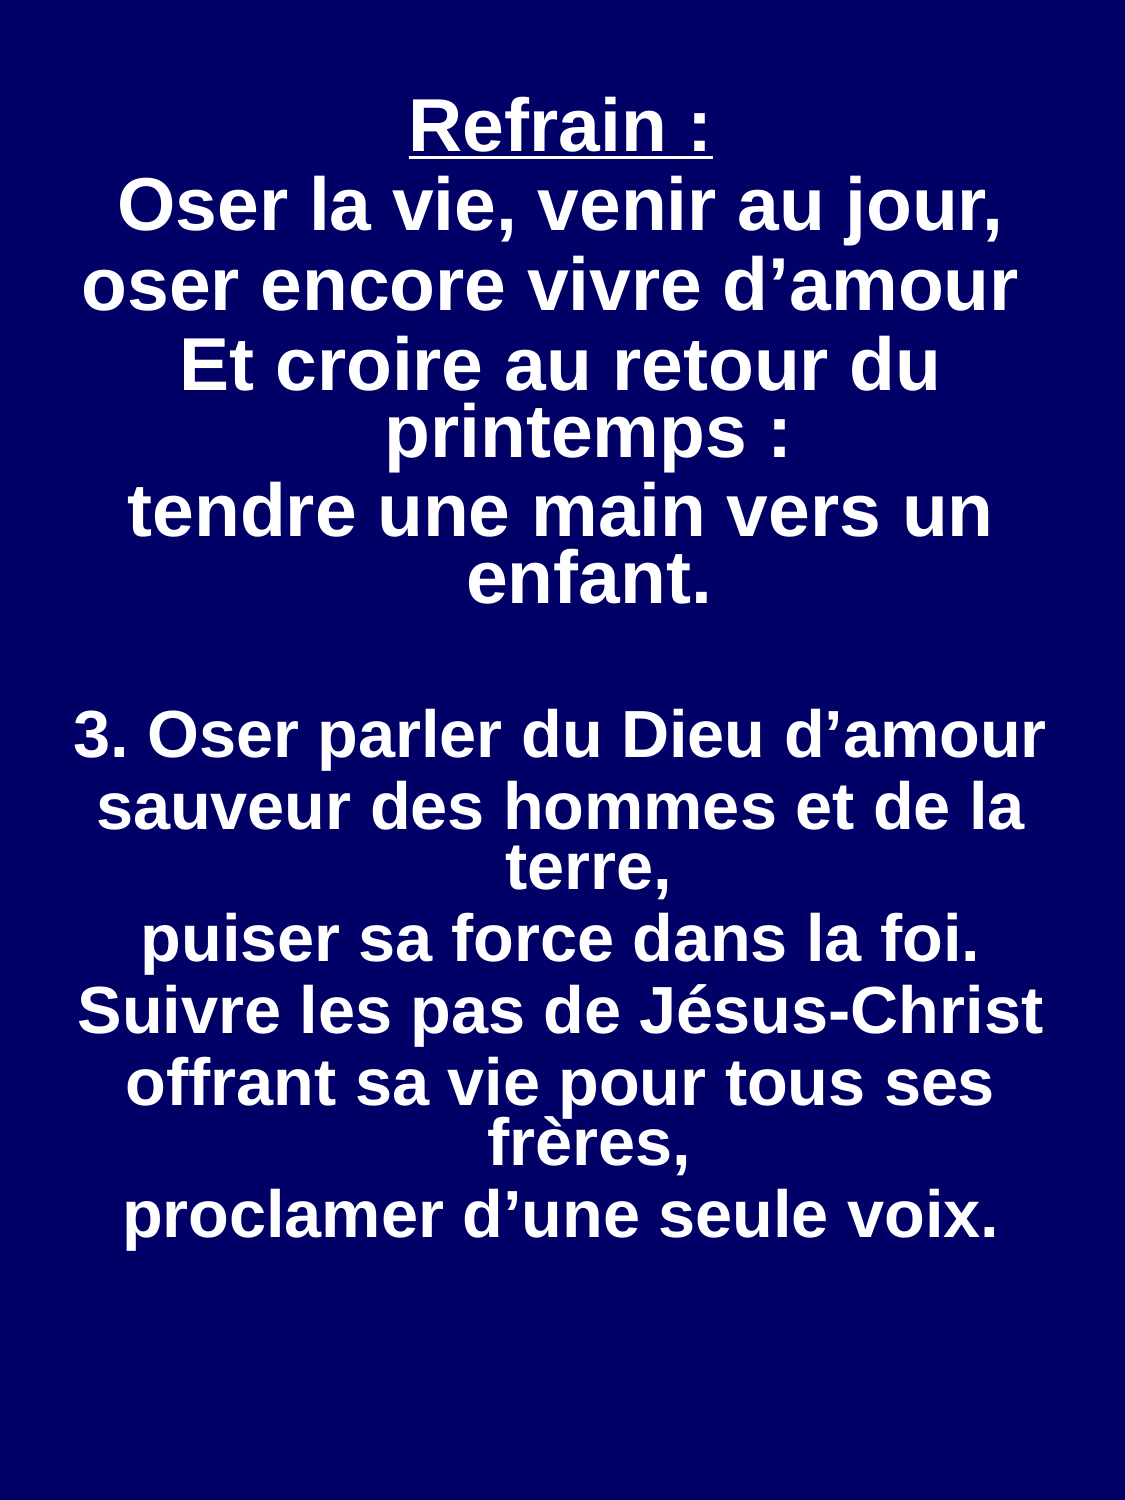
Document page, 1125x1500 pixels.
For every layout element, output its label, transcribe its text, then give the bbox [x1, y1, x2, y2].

text_box Refrain : Oser la vie, venir au jour, oser encore vivre d’amour Et croire au retour du printemps : tendre une main vers un enfant. 3. Oser parler du Dieu d’amour sauveur des hommes et de la terre, puiser sa force dans la foi. Suivre les pas de Jésus-Christ offrant sa vie pour tous ses frères, proclamer d’une seule voix. [11, 35, 1111, 1441]
